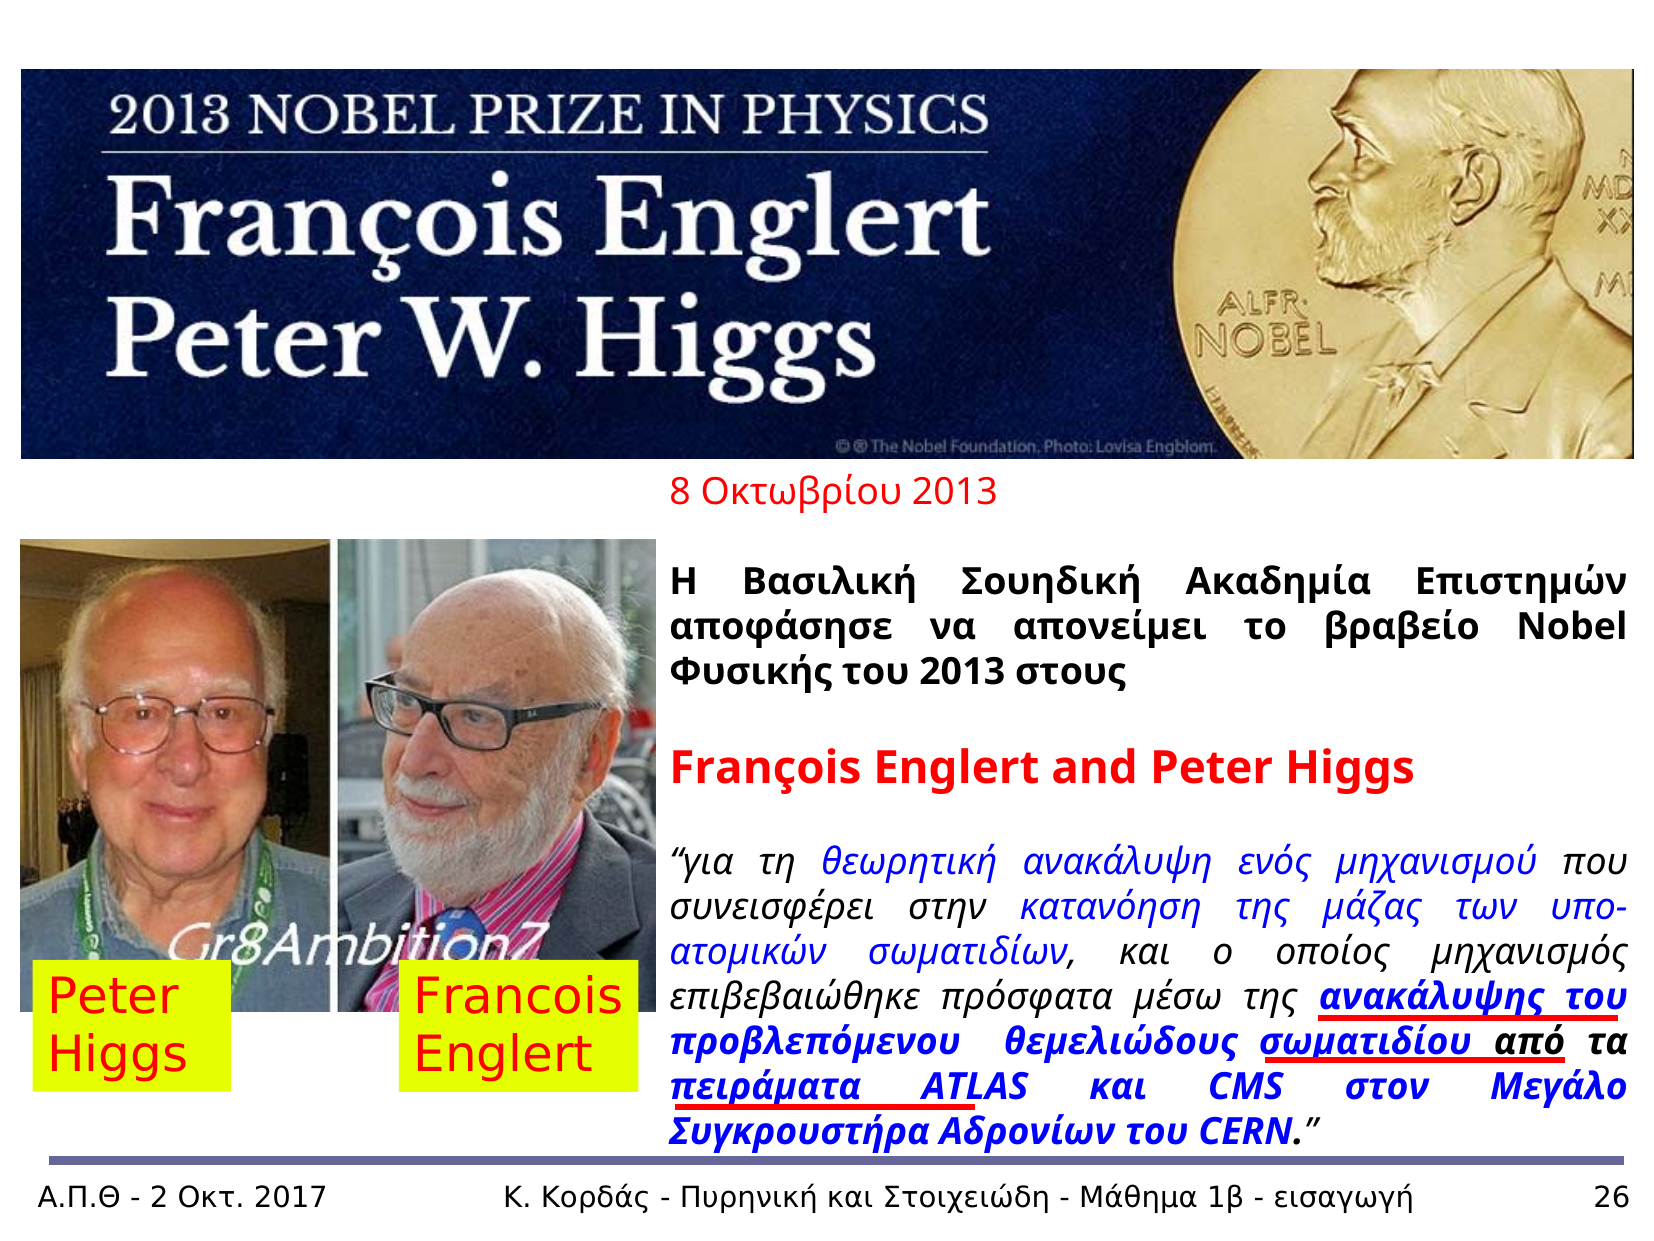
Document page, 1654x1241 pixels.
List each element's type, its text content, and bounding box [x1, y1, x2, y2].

picture [20, 539, 656, 1012]
text_box Peter Higgs [32, 959, 231, 1092]
text_box Francois Englert [398, 959, 635, 1092]
text_box 8 Οκτωβρίου 2013 Η Βασιλική Σουηδική Ακαδημία Επιστημών αποφάσησε να απονείμει το βραβείο Nobel Φυσικής του 2013 στους François Englert and Peter Higgs “για τη θεωρητική ανακάλυψη ενός μηχανισμού που συνεισφέρει στην κατανόηση της μάζας των υπο-ατομικών σωματιδίων, και ο οποίος μηχανισμός επιβεβαιώθηκε πρόσφατα μέσω της ανακάλυψης του προβλεπόμενου θεμελιώδους σωματιδίου από τα πειράματα ATLAS και CMS στον Μεγάλο Συγκρουστήρα Αδρονίων του CERN.” [669, 467, 1629, 952]
picture [21, 69, 1634, 459]
